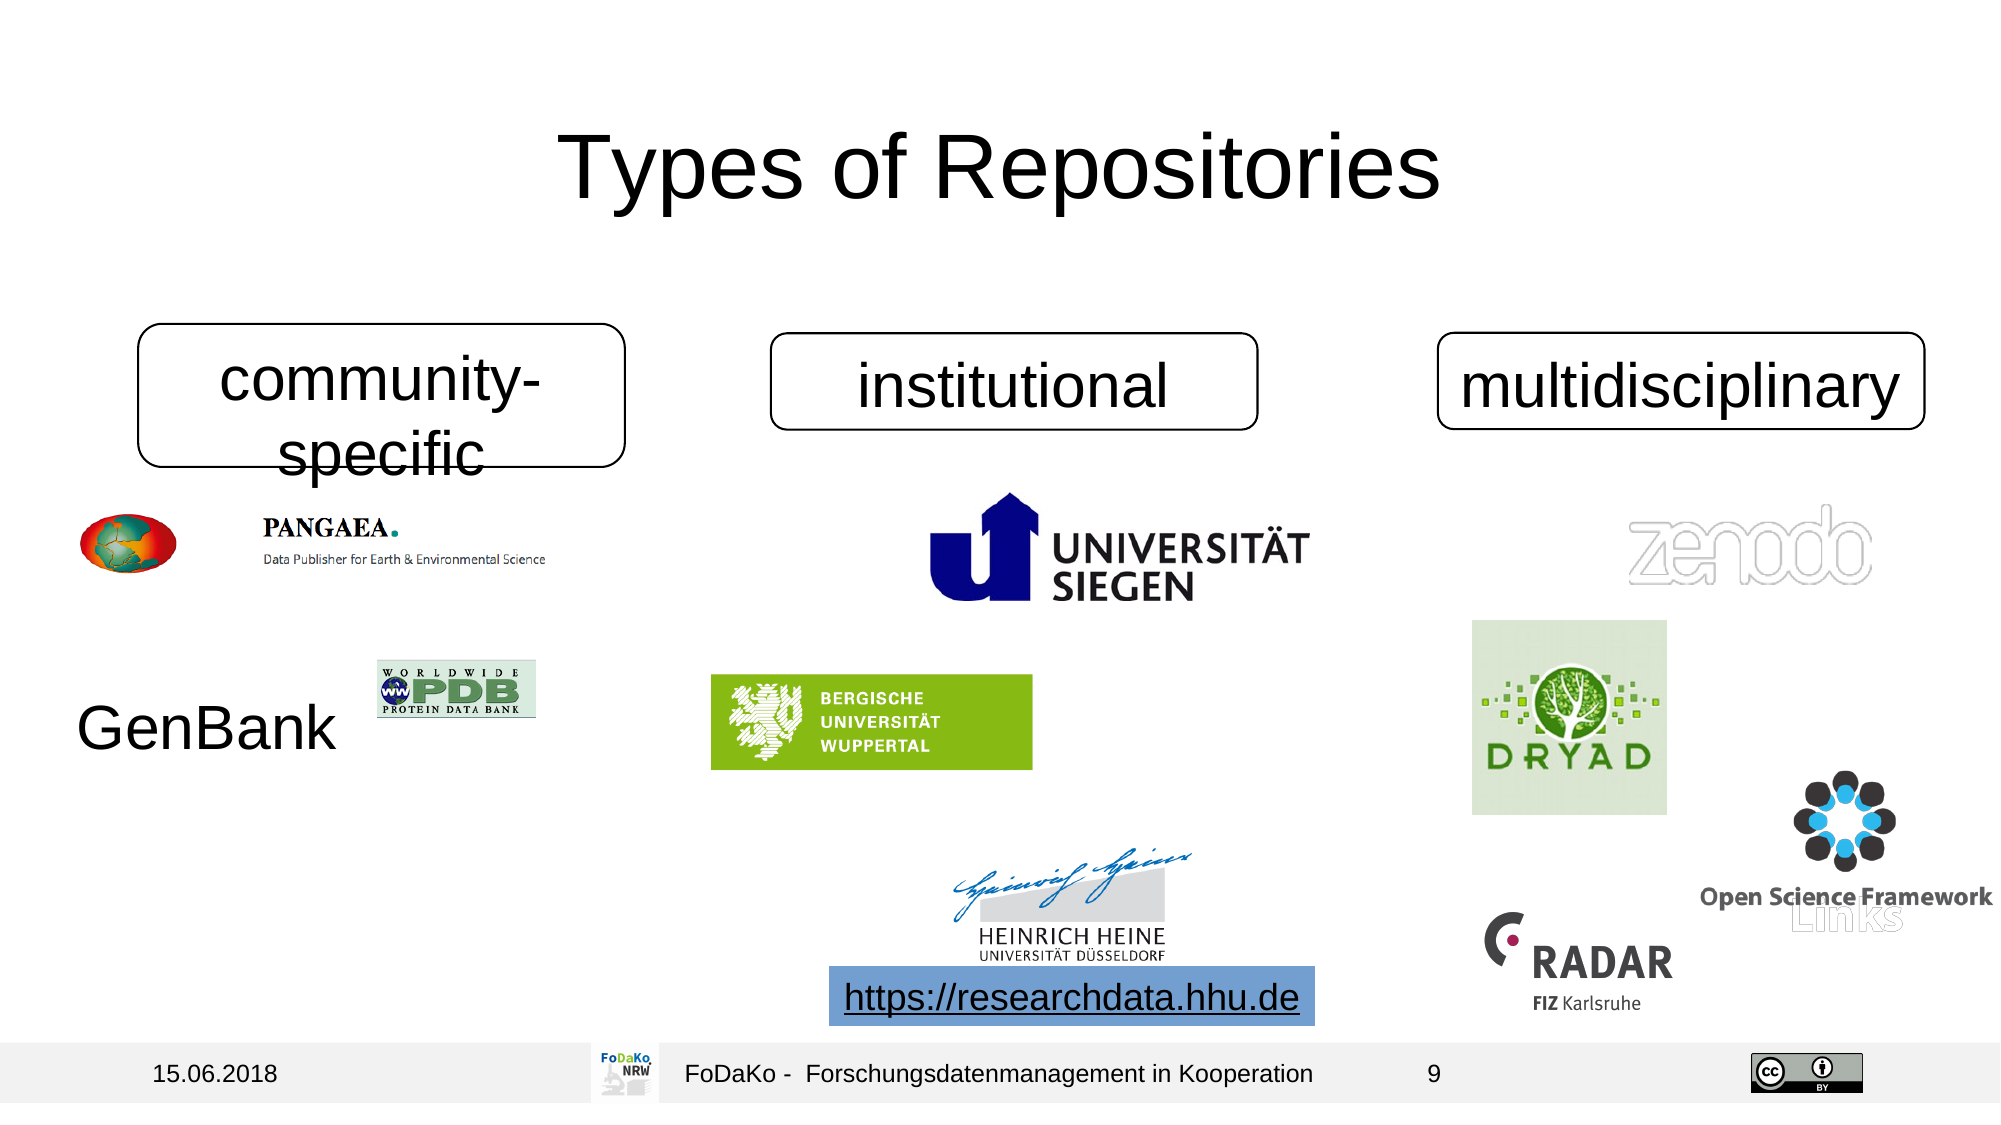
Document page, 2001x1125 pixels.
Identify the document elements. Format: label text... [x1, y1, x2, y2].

text_box https://researchdata.hhu.de [829, 966, 1315, 1026]
picture [930, 492, 1310, 602]
picture [696, 660, 1065, 802]
text_box community-specific [138, 323, 625, 467]
picture [920, 817, 1224, 966]
text_box GenBank [62, 680, 362, 770]
text_box 9 [1412, 1042, 1713, 1103]
title Types of Repositories [137, 59, 1863, 278]
picture [1482, 909, 1675, 1015]
text_box institutional [770, 333, 1258, 430]
picture [377, 660, 536, 718]
picture [55, 490, 558, 578]
picture [1629, 504, 1872, 585]
text_box multidisciplinary [1437, 332, 1925, 430]
text_box FoDaKo - Forschungsdatenmanagement in Kooperation [662, 1042, 1338, 1103]
text_box 15.06.2018 [137, 1042, 588, 1103]
picture [1681, 750, 2000, 946]
picture [1472, 620, 1667, 815]
